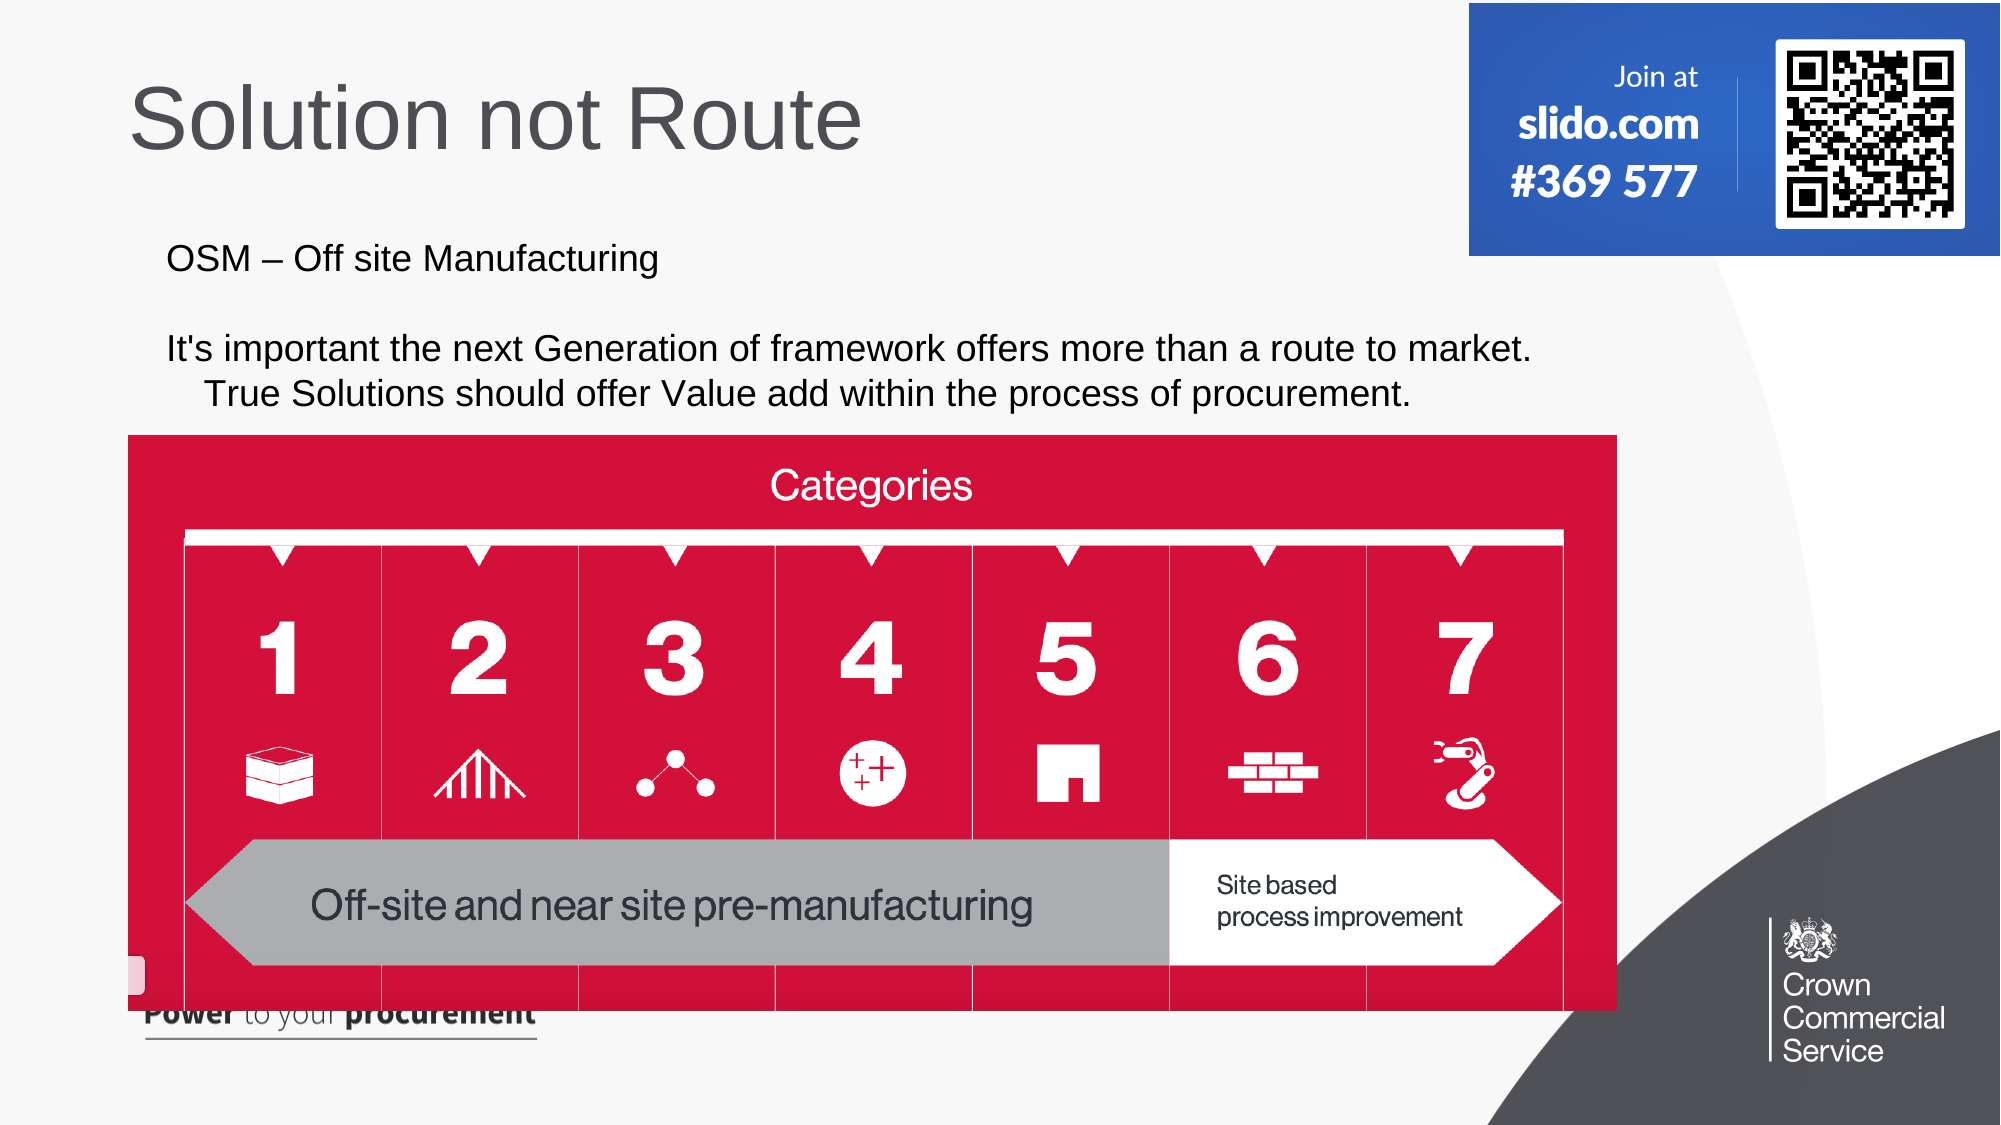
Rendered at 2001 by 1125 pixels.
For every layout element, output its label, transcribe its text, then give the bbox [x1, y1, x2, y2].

subtitle OSM – Off site Manufacturing It's important the next Generation of framework offers more than a route to market. True Solutions should offer Value add within the process of procurement. [128, 1011, 1576, 1063]
picture [128, 435, 1617, 1011]
title Solution not Route [128, 60, 1469, 199]
subtitle OSM – Off site Manufacturing It's important the next Generation of framework offers more than a route to market. True Solutions should offer Value add within the process of procurement. [128, 233, 1576, 435]
picture [1469, 3, 2000, 256]
